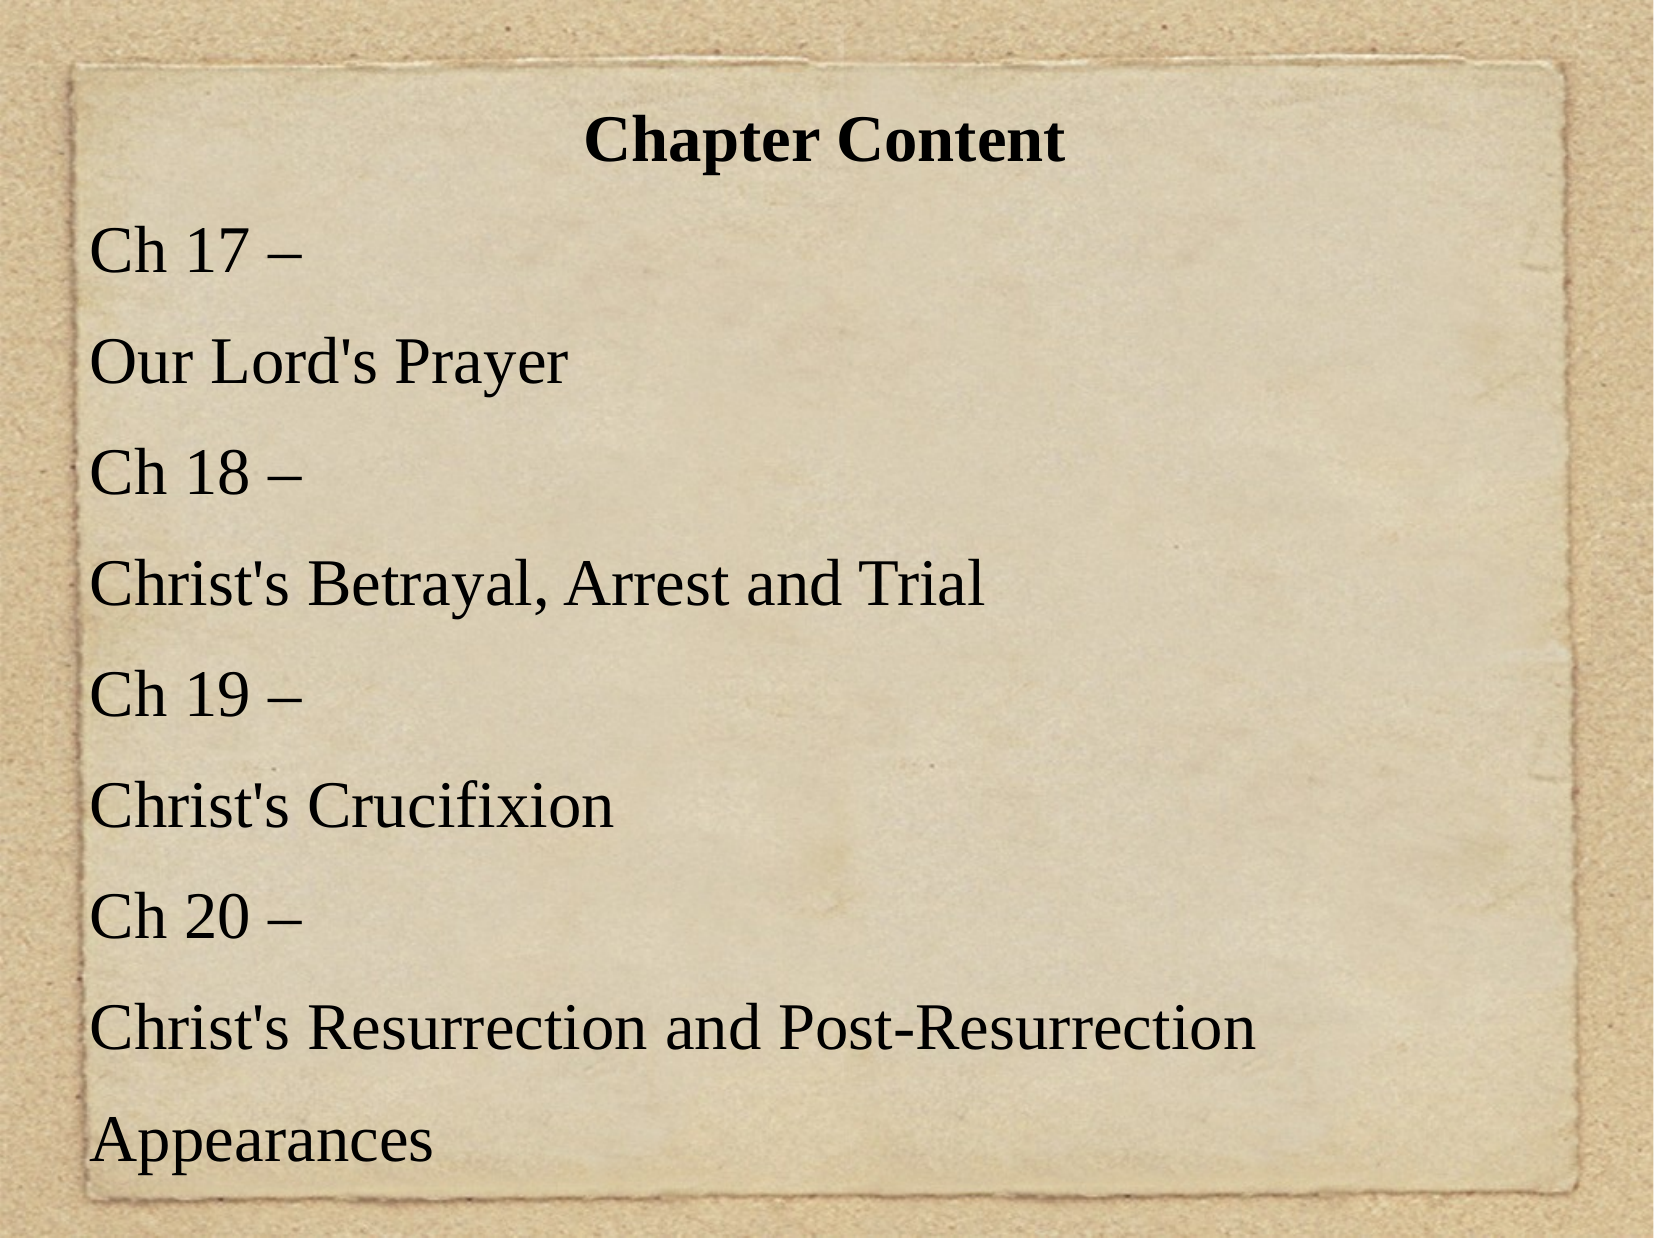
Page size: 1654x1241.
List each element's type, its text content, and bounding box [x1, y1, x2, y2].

text_box Chapter Content Ch 17 – Our Lord's Prayer Ch 18 – Christ's Betrayal, Arrest and Trial Ch 19 – Christ's Crucifixion Ch 20 – Christ's Resurrection and Post-Resurrection Appearances [75, 57, 1576, 1146]
picture [0, 0, 1654, 1238]
